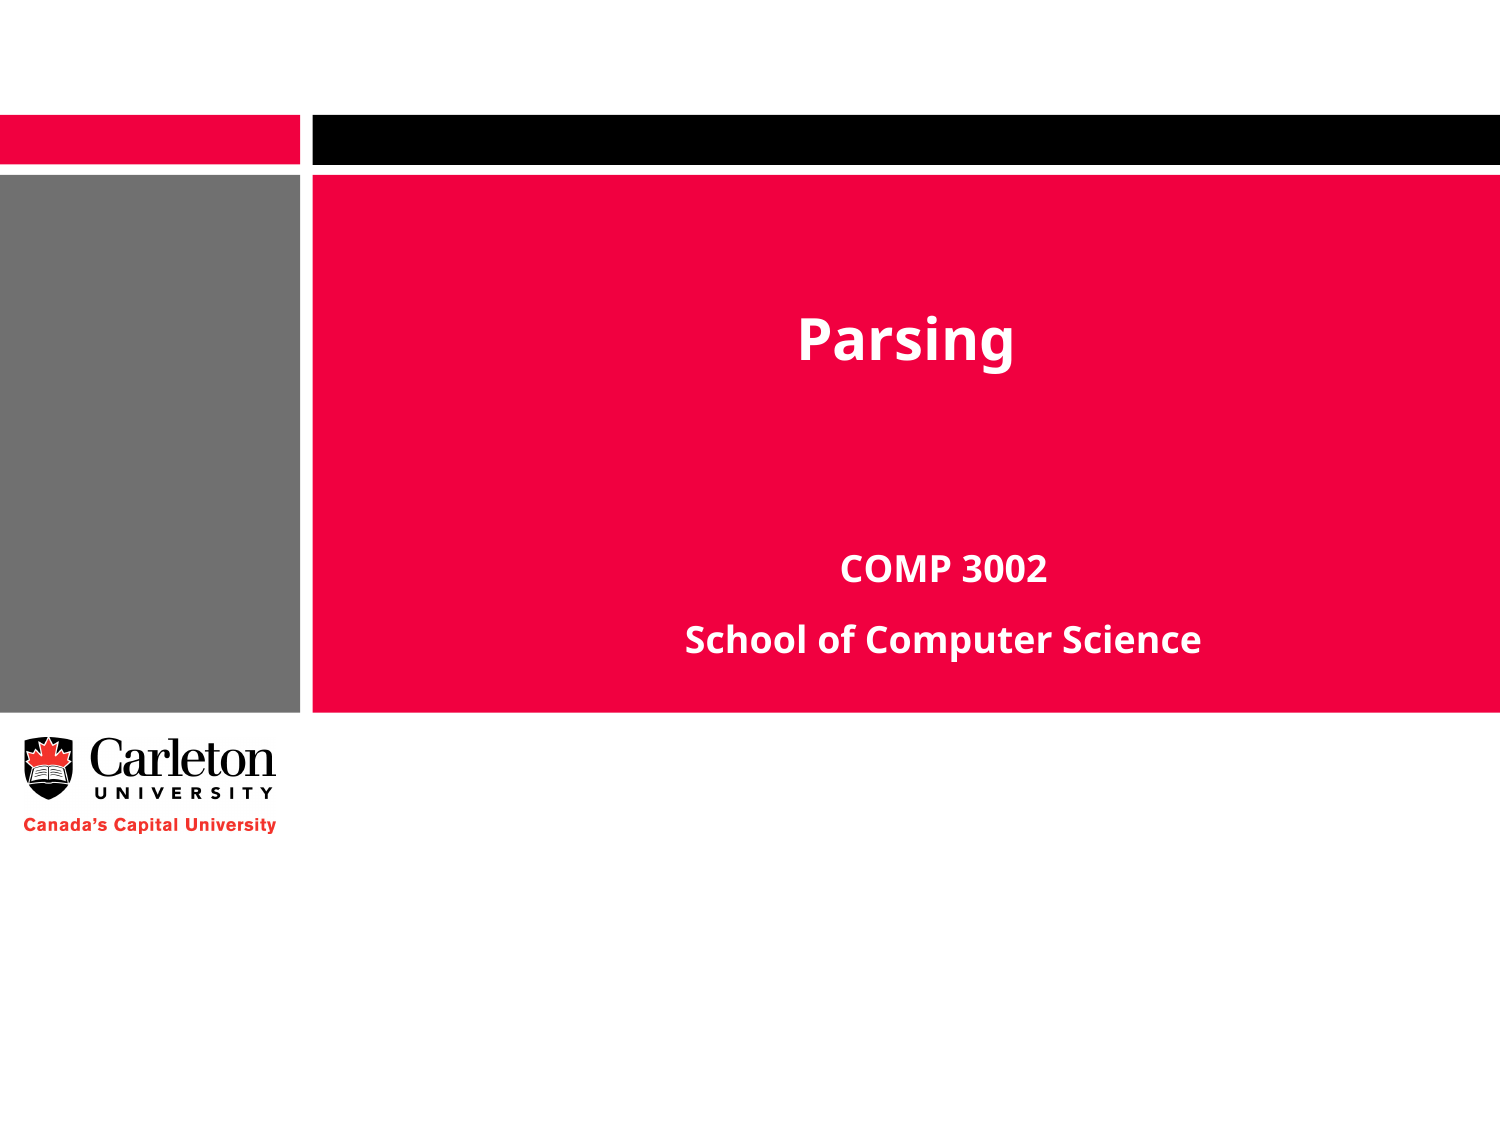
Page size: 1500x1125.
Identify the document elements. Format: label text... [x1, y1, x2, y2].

title Parsing [312, 174, 1500, 501]
picture [24, 737, 276, 834]
subtitle COMP 3002 School of Computer Science [312, 524, 1500, 713]
